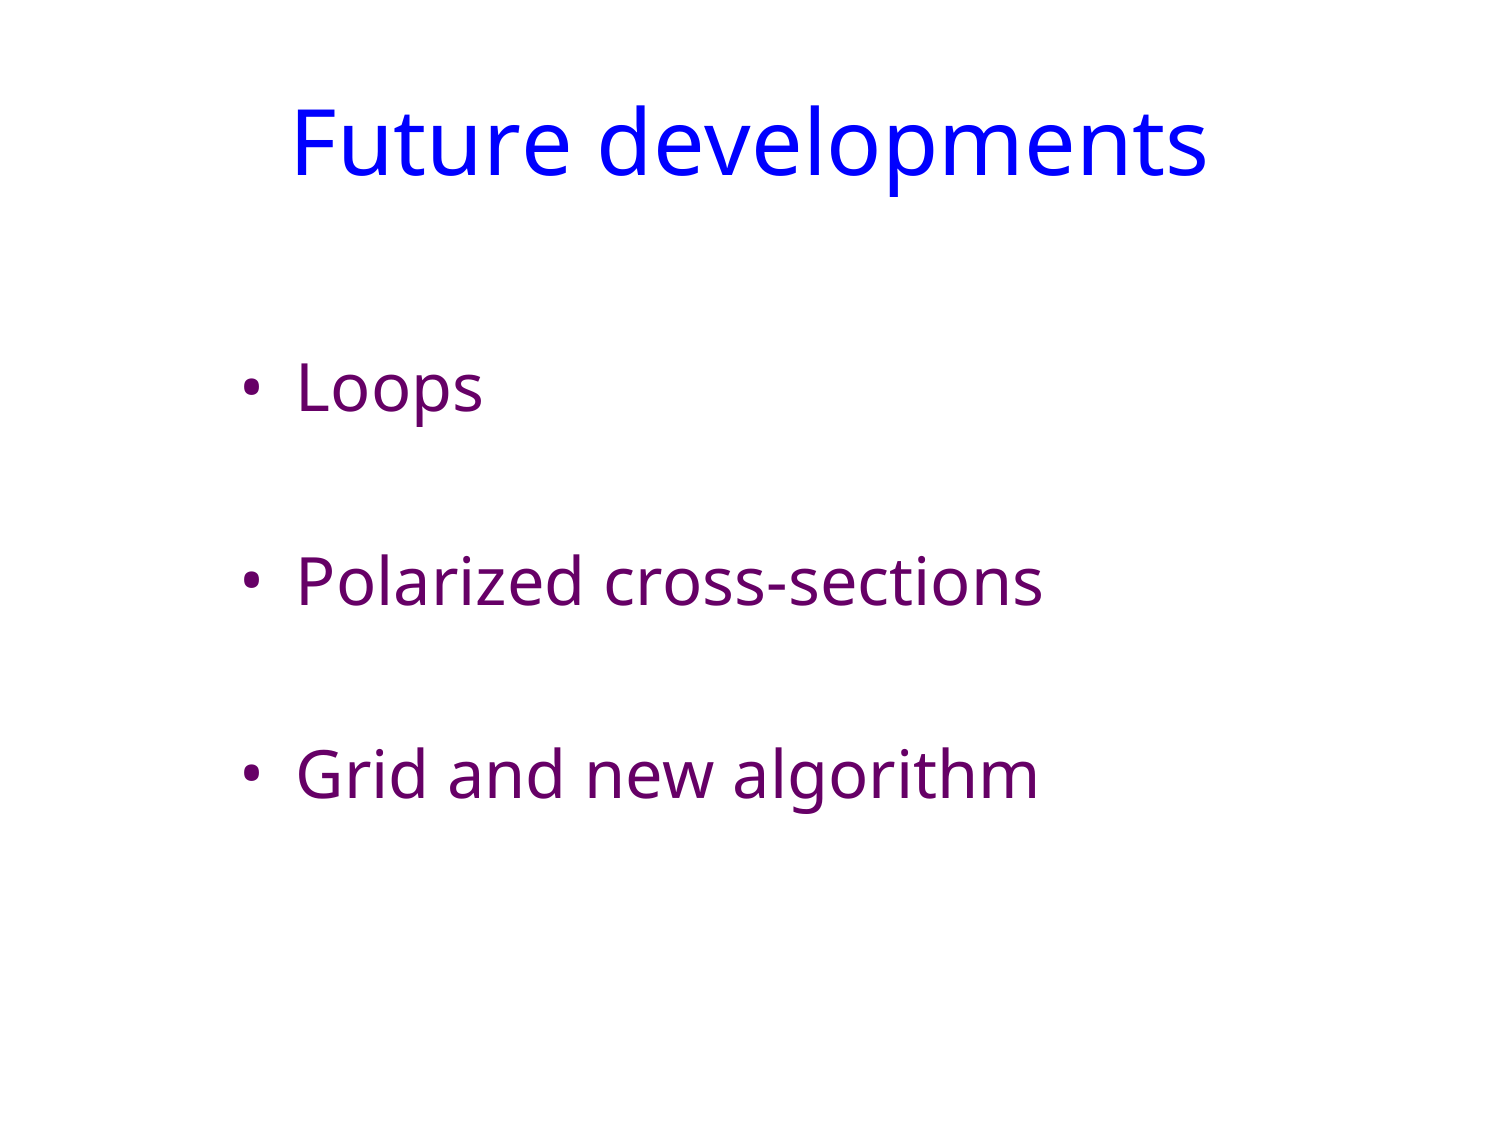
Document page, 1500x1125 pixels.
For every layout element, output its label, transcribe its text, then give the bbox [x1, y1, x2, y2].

title Future developments [75, 45, 1426, 233]
list Loops Polarized cross-sections Grid and new algorithm [225, 337, 1500, 1081]
